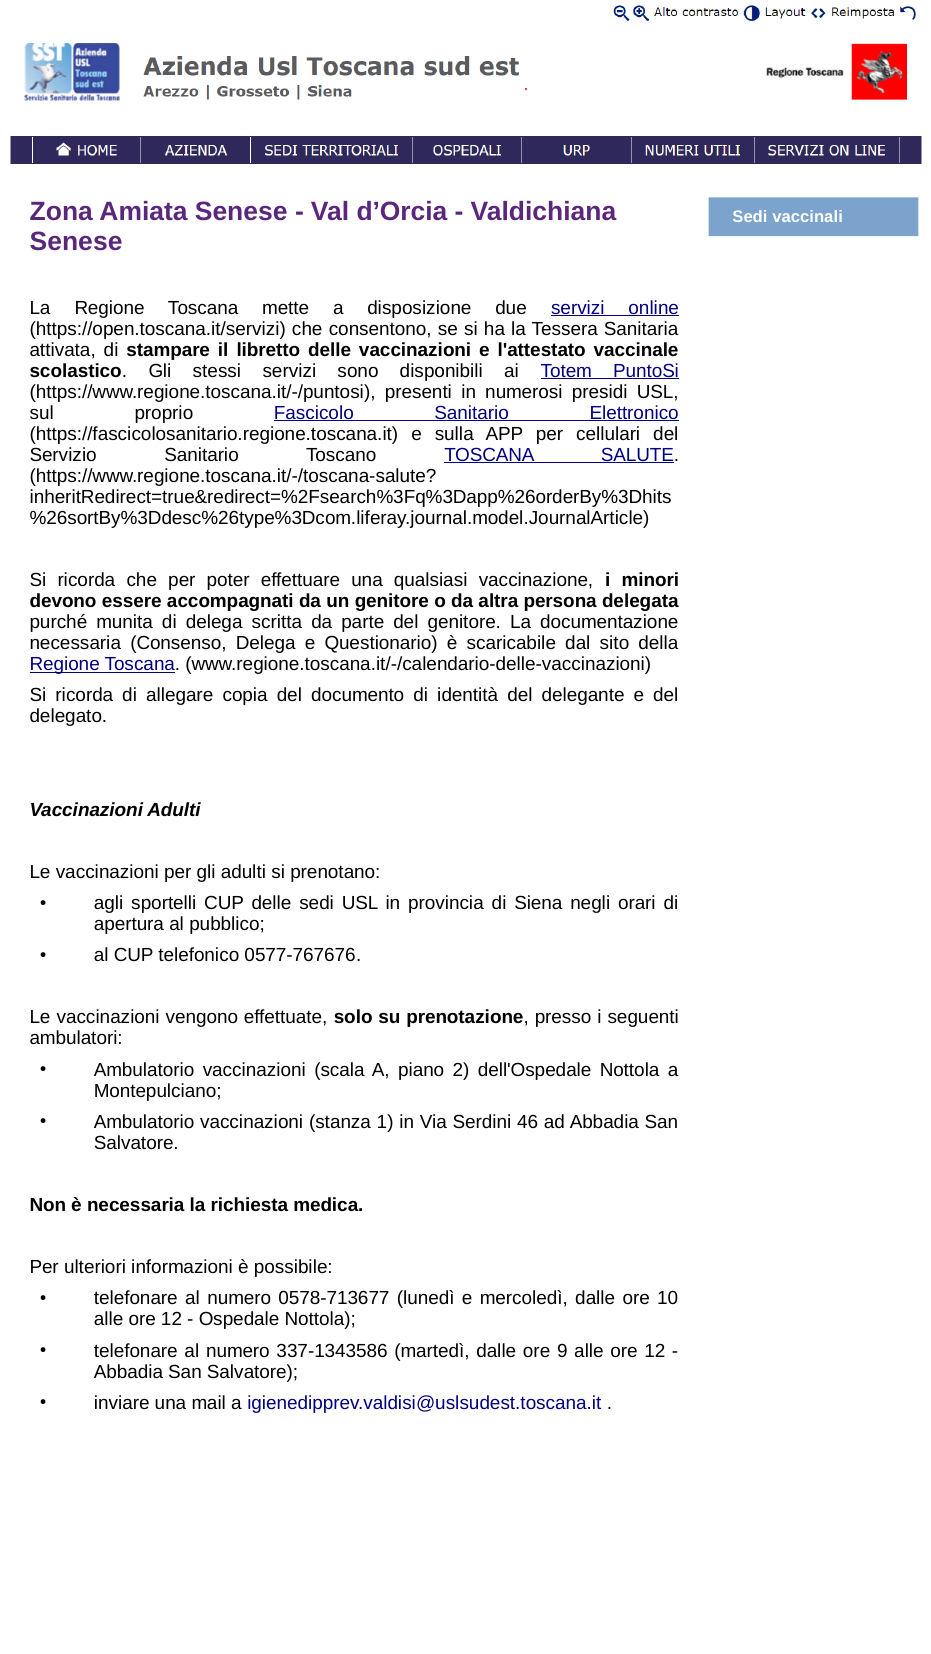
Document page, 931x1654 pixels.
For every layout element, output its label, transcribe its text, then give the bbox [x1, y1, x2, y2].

list Zona Amiata Senese - Val d’Orcia - Valdichiana Senese La Regione Toscana mette a disposizione due servizi online (https://open.toscana.it/servizi) che consentono, se si ha la Tessera Sanitaria attivata, di stampare il libretto delle vaccinazioni e l'attestato vaccinale scolastico. Gli stessi servizi sono disponibili ai Totem PuntoSi (https://www.regione.toscana.it/-/puntosi), presenti in numerosi presidi USL, sul proprio Fascicolo Sanitario Elettronico (https://fascicolosanitario.regione.toscana.it) e sulla APP per cellulari del Servizio Sanitario Toscano TOSCANA SALUTE. (https://www.regione.toscana.it/-/toscana-salute?inheritRedirect=true&redirect=%2Fsearch%3Fq%3Dapp%26orderBy%3Dhits%26sortBy%3Ddesc%26type%3Dcom.liferay.journal.model.JournalArticle) Si ricorda che per poter effettuare una qualsiasi vaccinazione, i minori devono essere accompagnati da un genitore o da altra persona delegata purché munita di delega scritta da parte del genitore. La documentazione necessaria (Consenso, Delega e Questionario) è scaricabile dal sito della Regione Toscana. (www.regione.toscana.it/-/calendario-delle-vaccinazioni) Si ricorda di allegare copia del documento di identità del delegante e del delegato. Vaccinazioni Adulti Le vaccinazioni per gli adulti si prenotano: agli sportelli CUP delle sedi USL in provincia di Siena negli orari di apertura al pubblico; al CUP telefonico 0577-767676. Le vaccinazioni vengono effettuate, solo su prenotazione, presso i seguenti ambulatori: Ambulatorio vaccinazioni (scala A, piano 2) dell'Ospedale Nottola a Montepulciano; Ambulatorio vaccinazioni (stanza 1) in Via Serdini 46 ad Abbadia San Salvatore. Non è necessaria la richiesta medica. Per ulteriori informazioni è possibile: telefonare al numero 0578-713677 (lunedì e mercoledì, dalle ore 10 alle ore 12 - Ospedale Nottola); telefonare al numero 337-1343586 (martedì, dalle ore 9 alle ore 12 - Abbadia San Salvatore); inviare una mail a igienedipprev.valdisi@uslsudest.toscana.it . [29, 196, 680, 1436]
list Sedi vaccinali [708, 197, 919, 237]
picture [0, 0, 931, 172]
